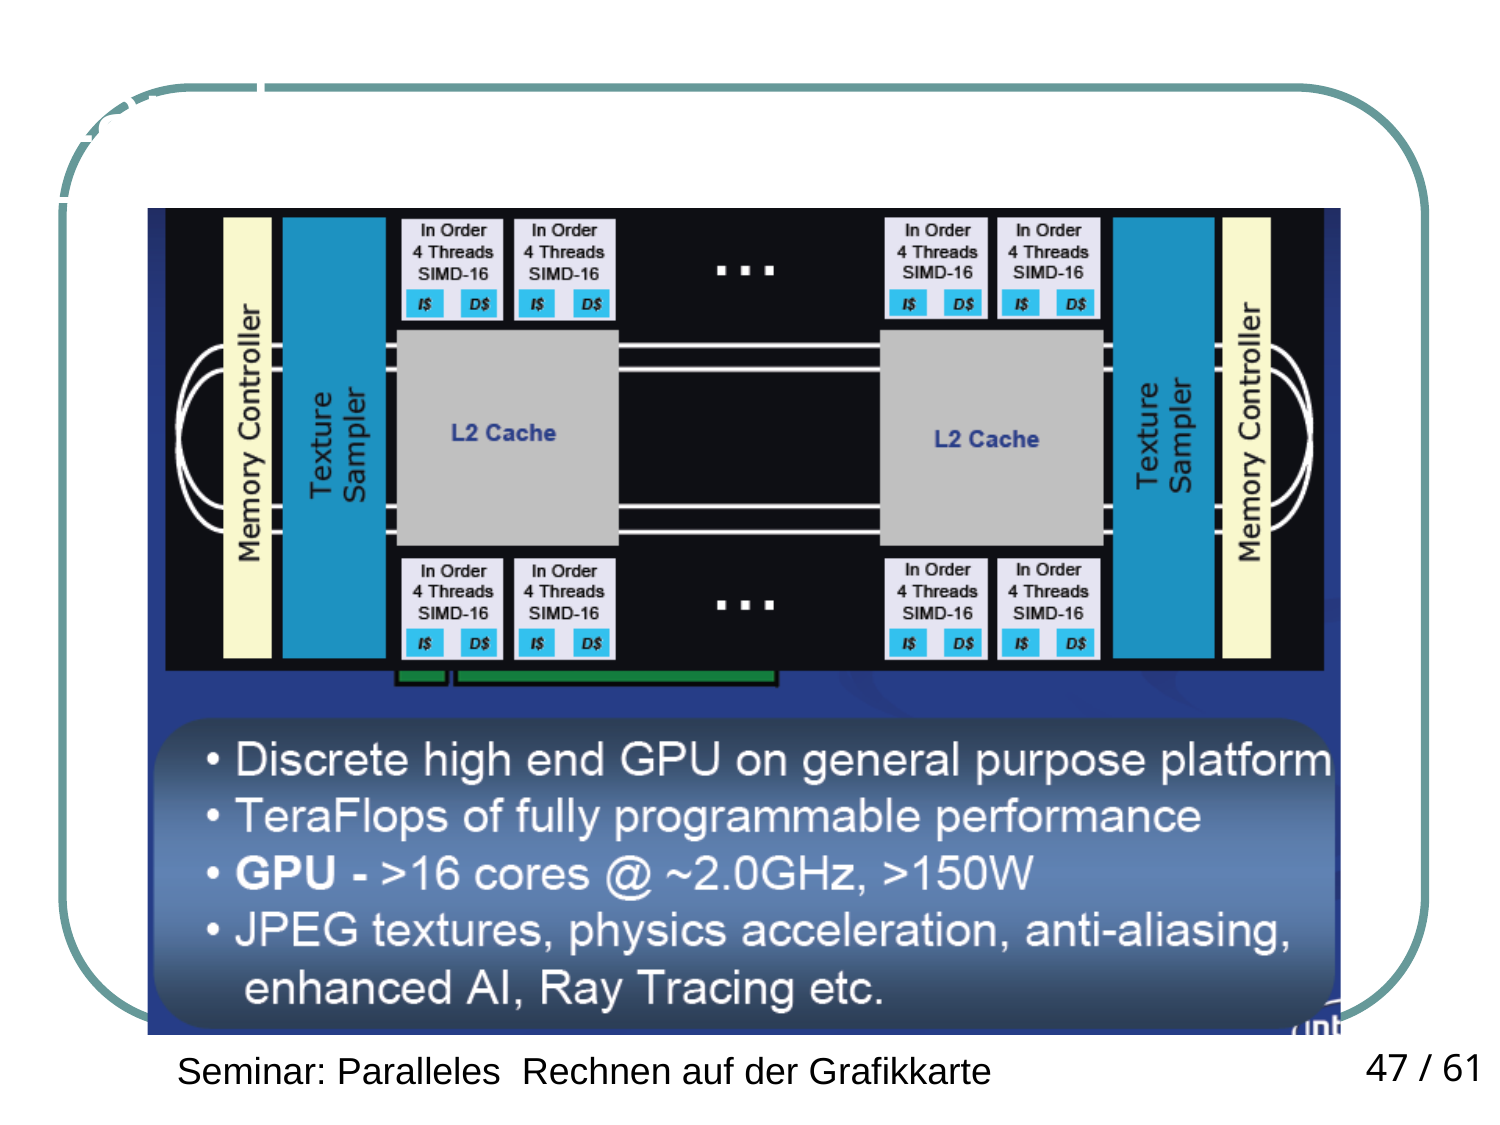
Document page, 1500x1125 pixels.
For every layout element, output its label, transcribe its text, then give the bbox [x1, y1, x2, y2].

title Larrabee [31, 37, 1347, 188]
picture [147, 208, 1341, 1035]
